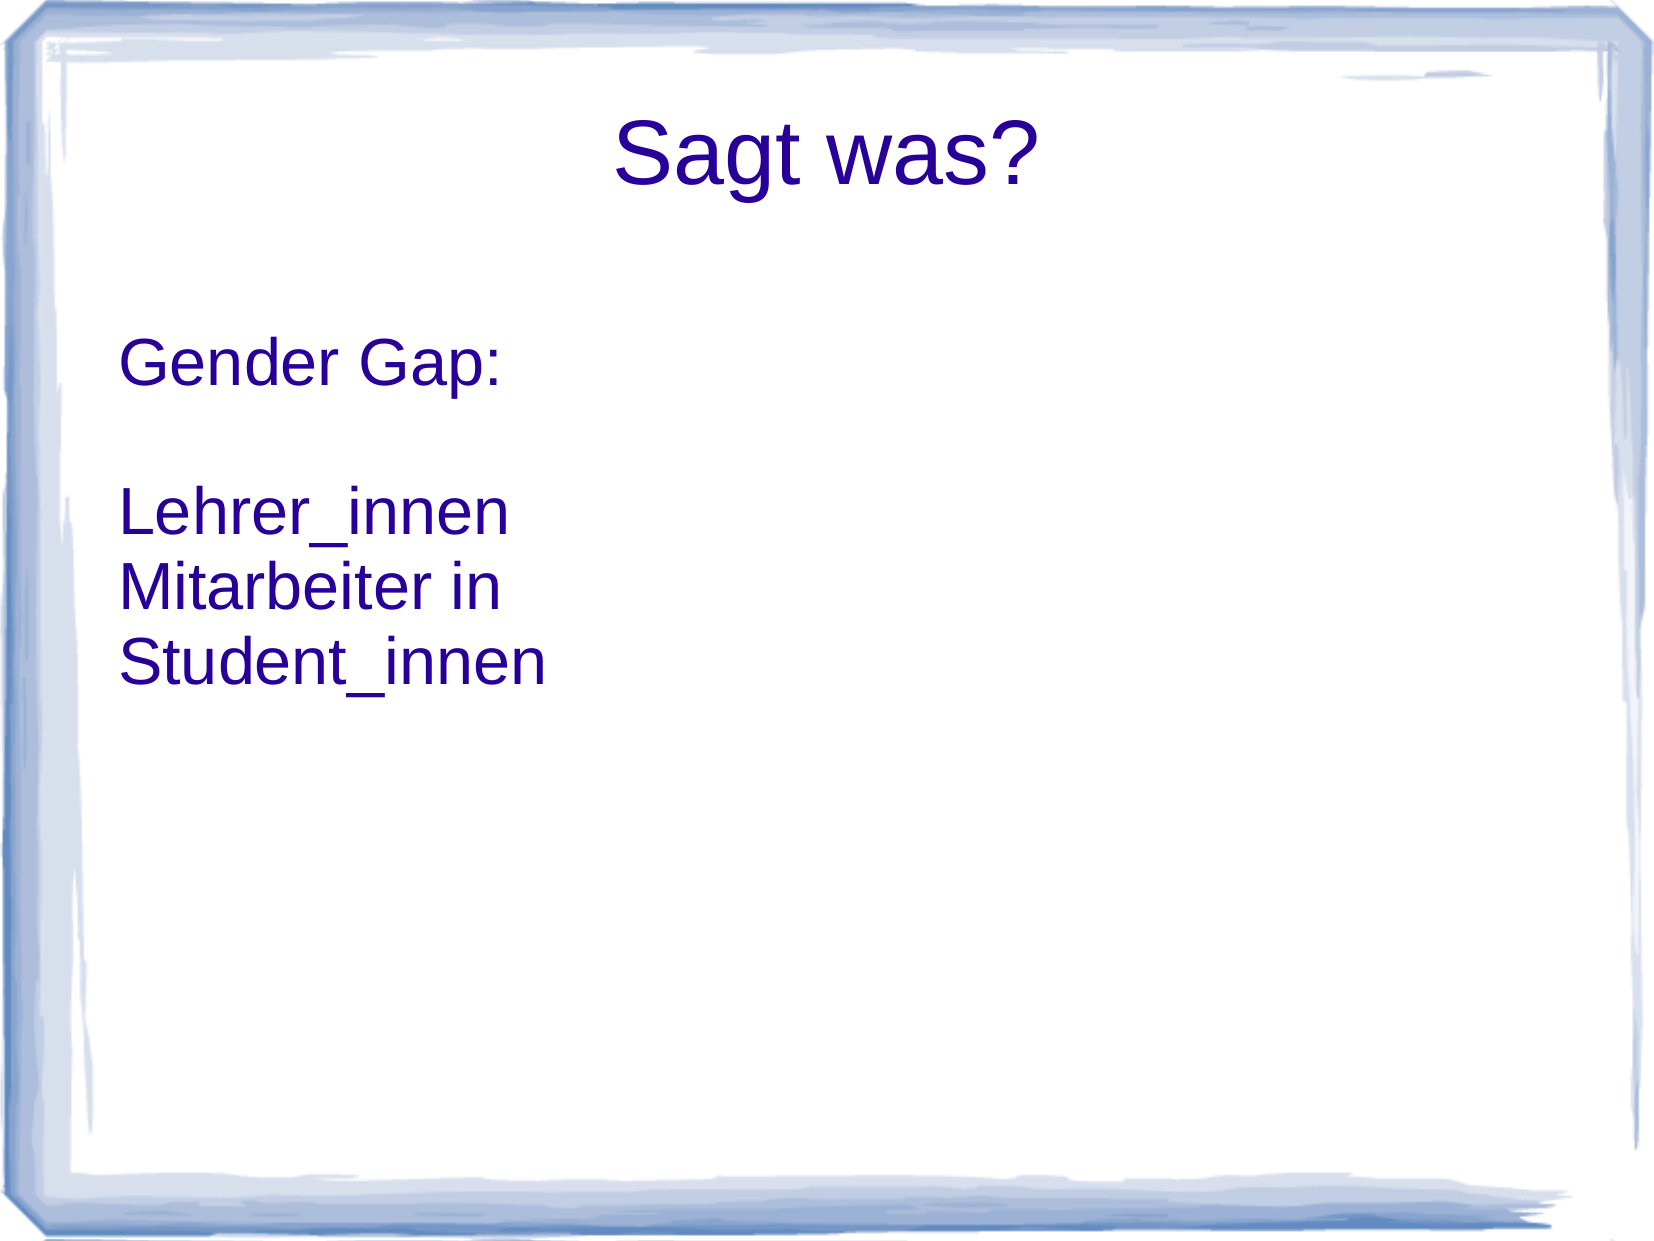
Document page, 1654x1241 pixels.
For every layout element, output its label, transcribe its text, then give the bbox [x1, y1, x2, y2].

subtitle Gender Gap: Lehrer_innen Mitarbeiter in Student_innen [118, 324, 1571, 1073]
picture [0, 0, 1654, 1241]
title Sagt was? [82, 49, 1571, 257]
